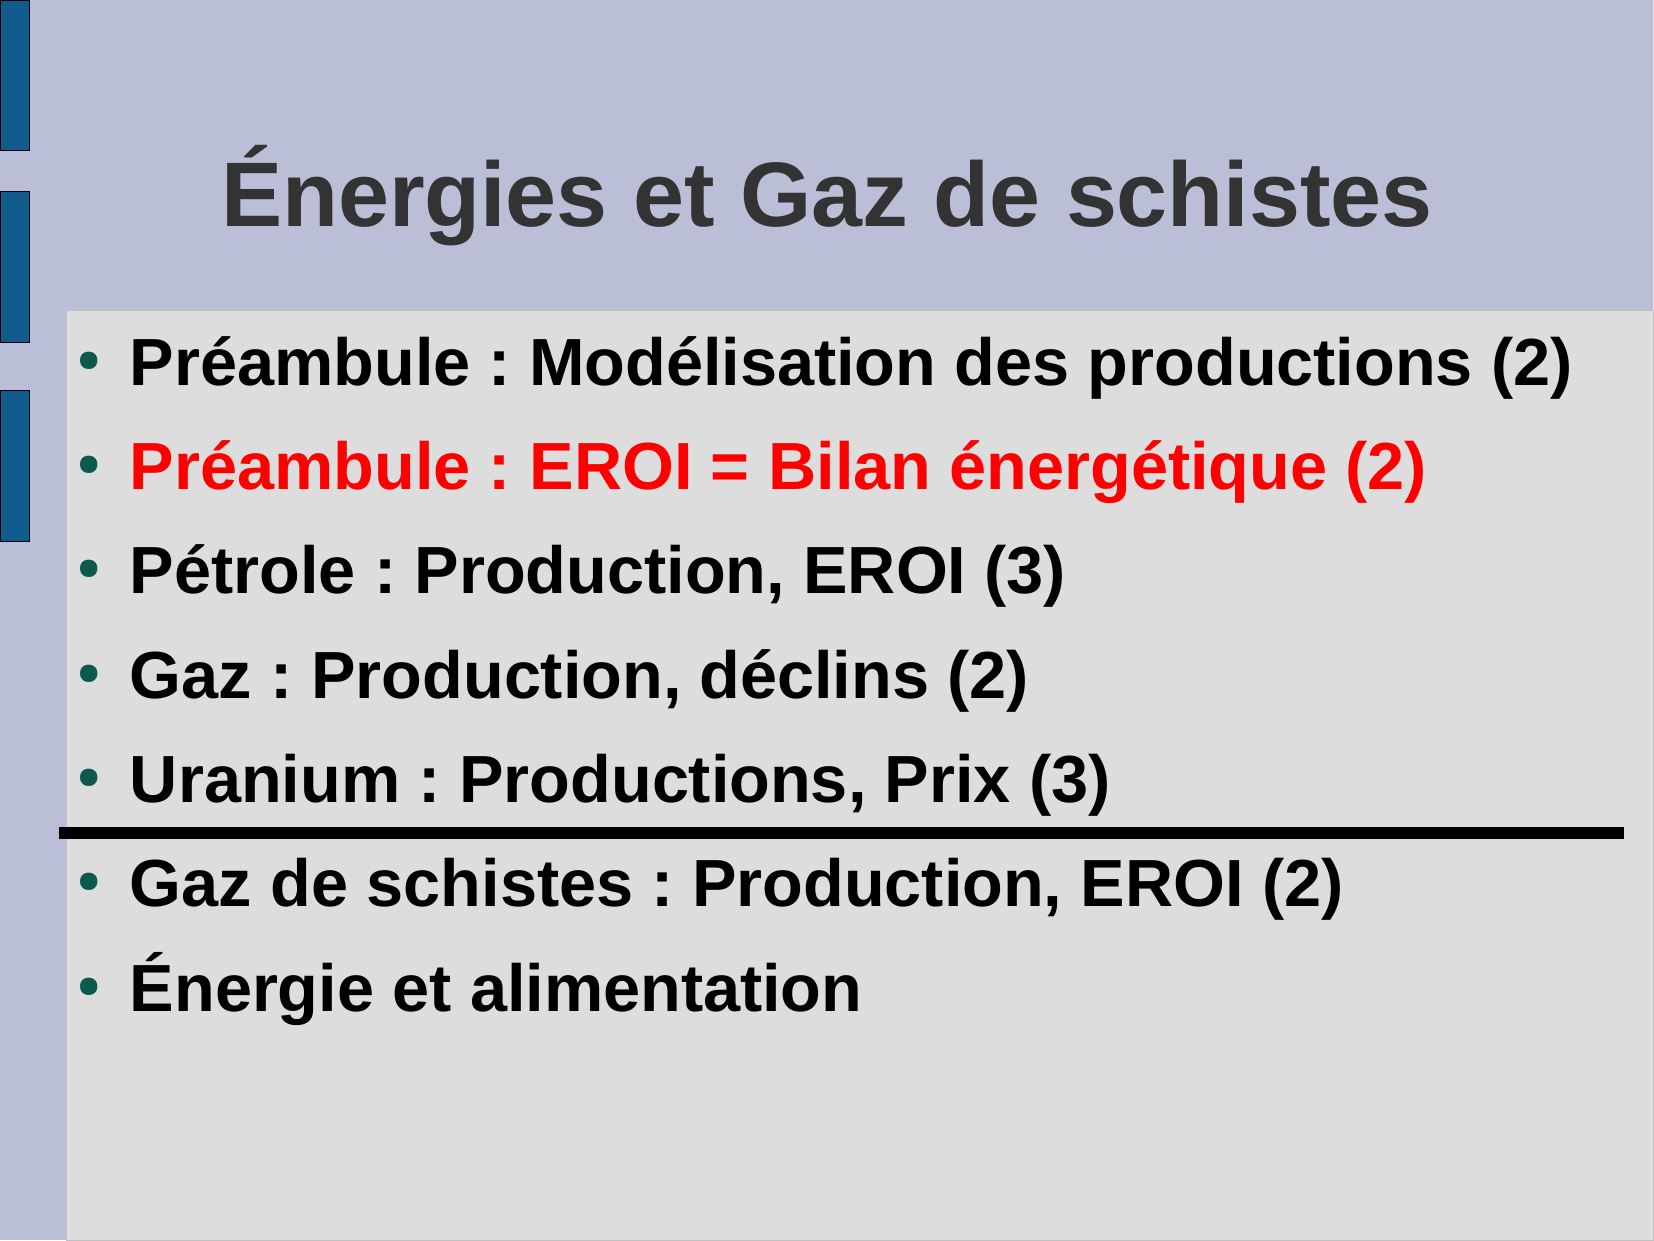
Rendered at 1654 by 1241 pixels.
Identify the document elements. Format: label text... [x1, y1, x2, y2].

title Énergies et Gaz de schistes [121, 91, 1534, 299]
list Préambule : Modélisation des productions (2) Préambule : EROI = Bilan énergétique (2) Pétrole : Production, EROI (3) Gaz : Production, déclins (2) Uranium : Productions, Prix (3) Gaz de schistes : Production, EROI (2) Énergie et alimentation [59, 324, 1625, 1130]
